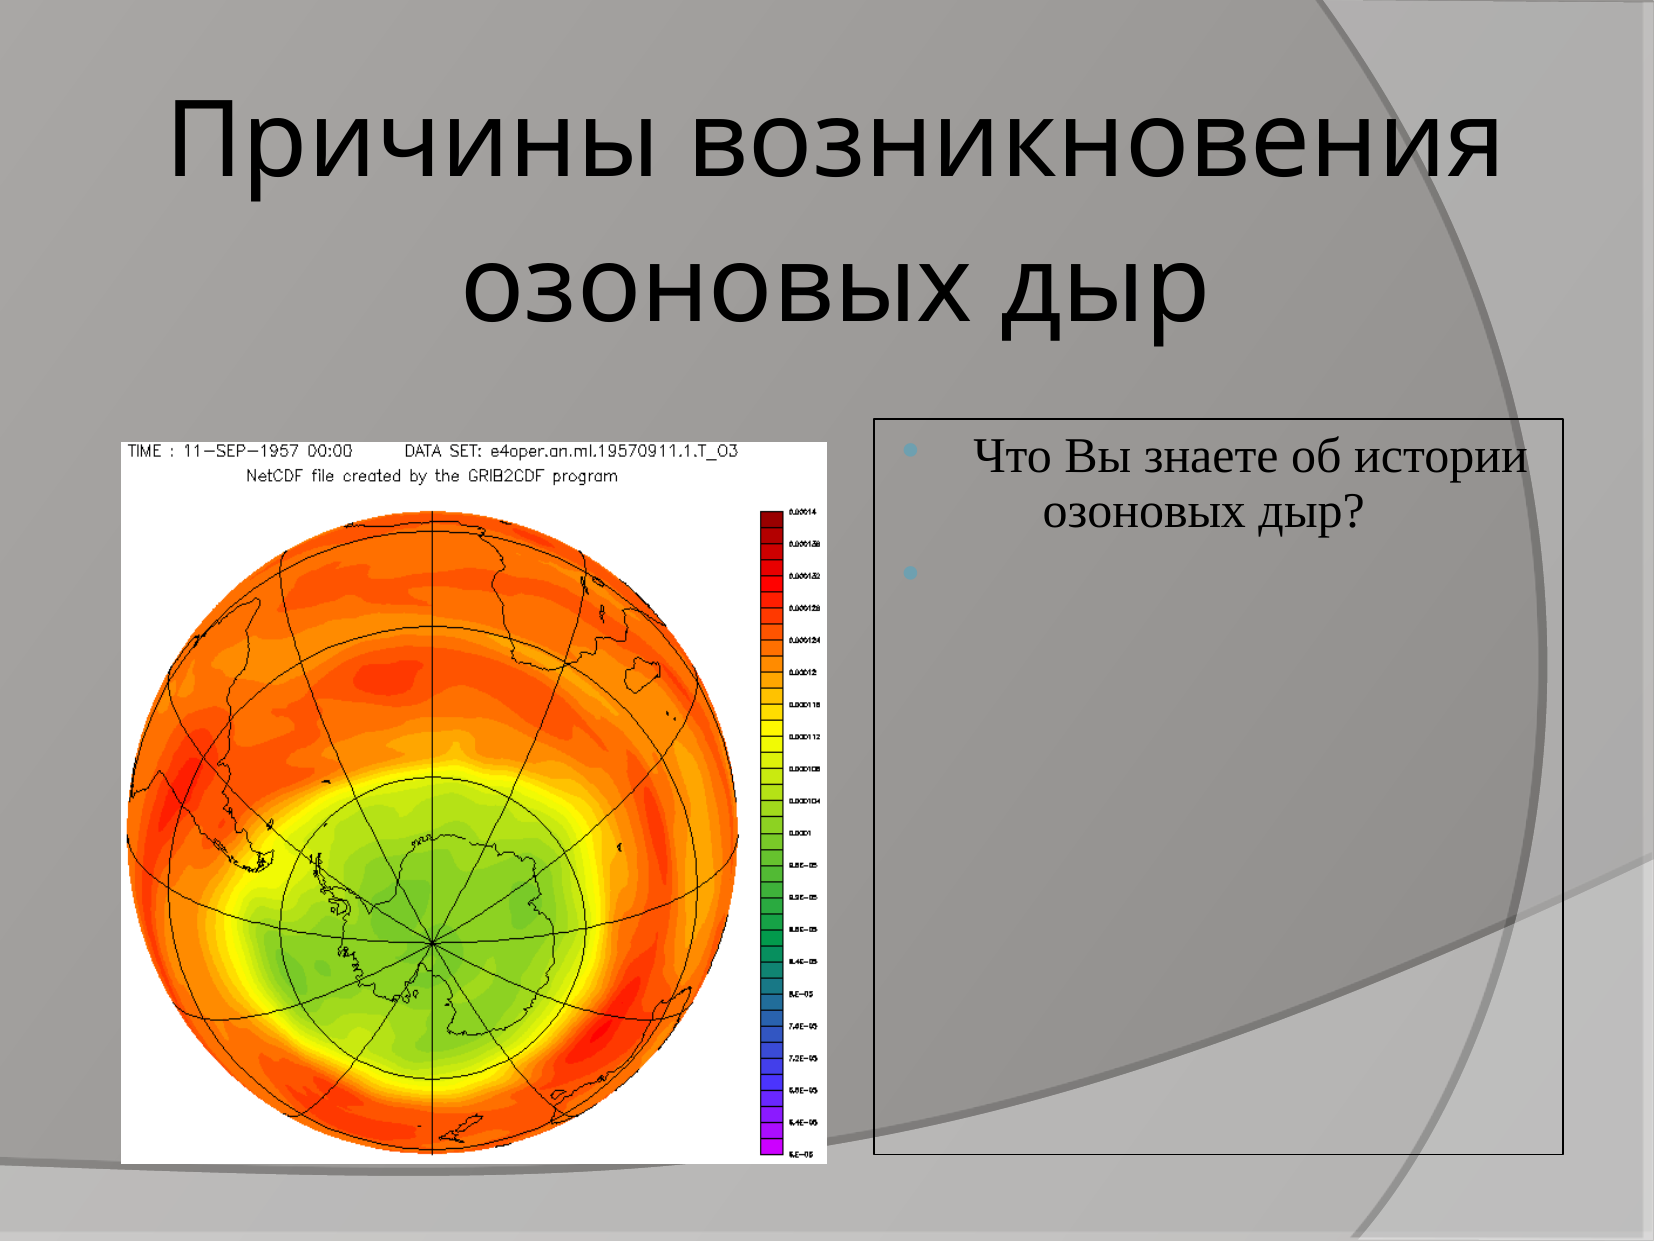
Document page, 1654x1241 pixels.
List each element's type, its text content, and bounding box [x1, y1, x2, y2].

title Причины возникновения озоновых дыр [129, 0, 1542, 416]
picture [121, 442, 827, 1164]
list Что Вы знаете об истории озоновых дыр? [874, 419, 1564, 1155]
